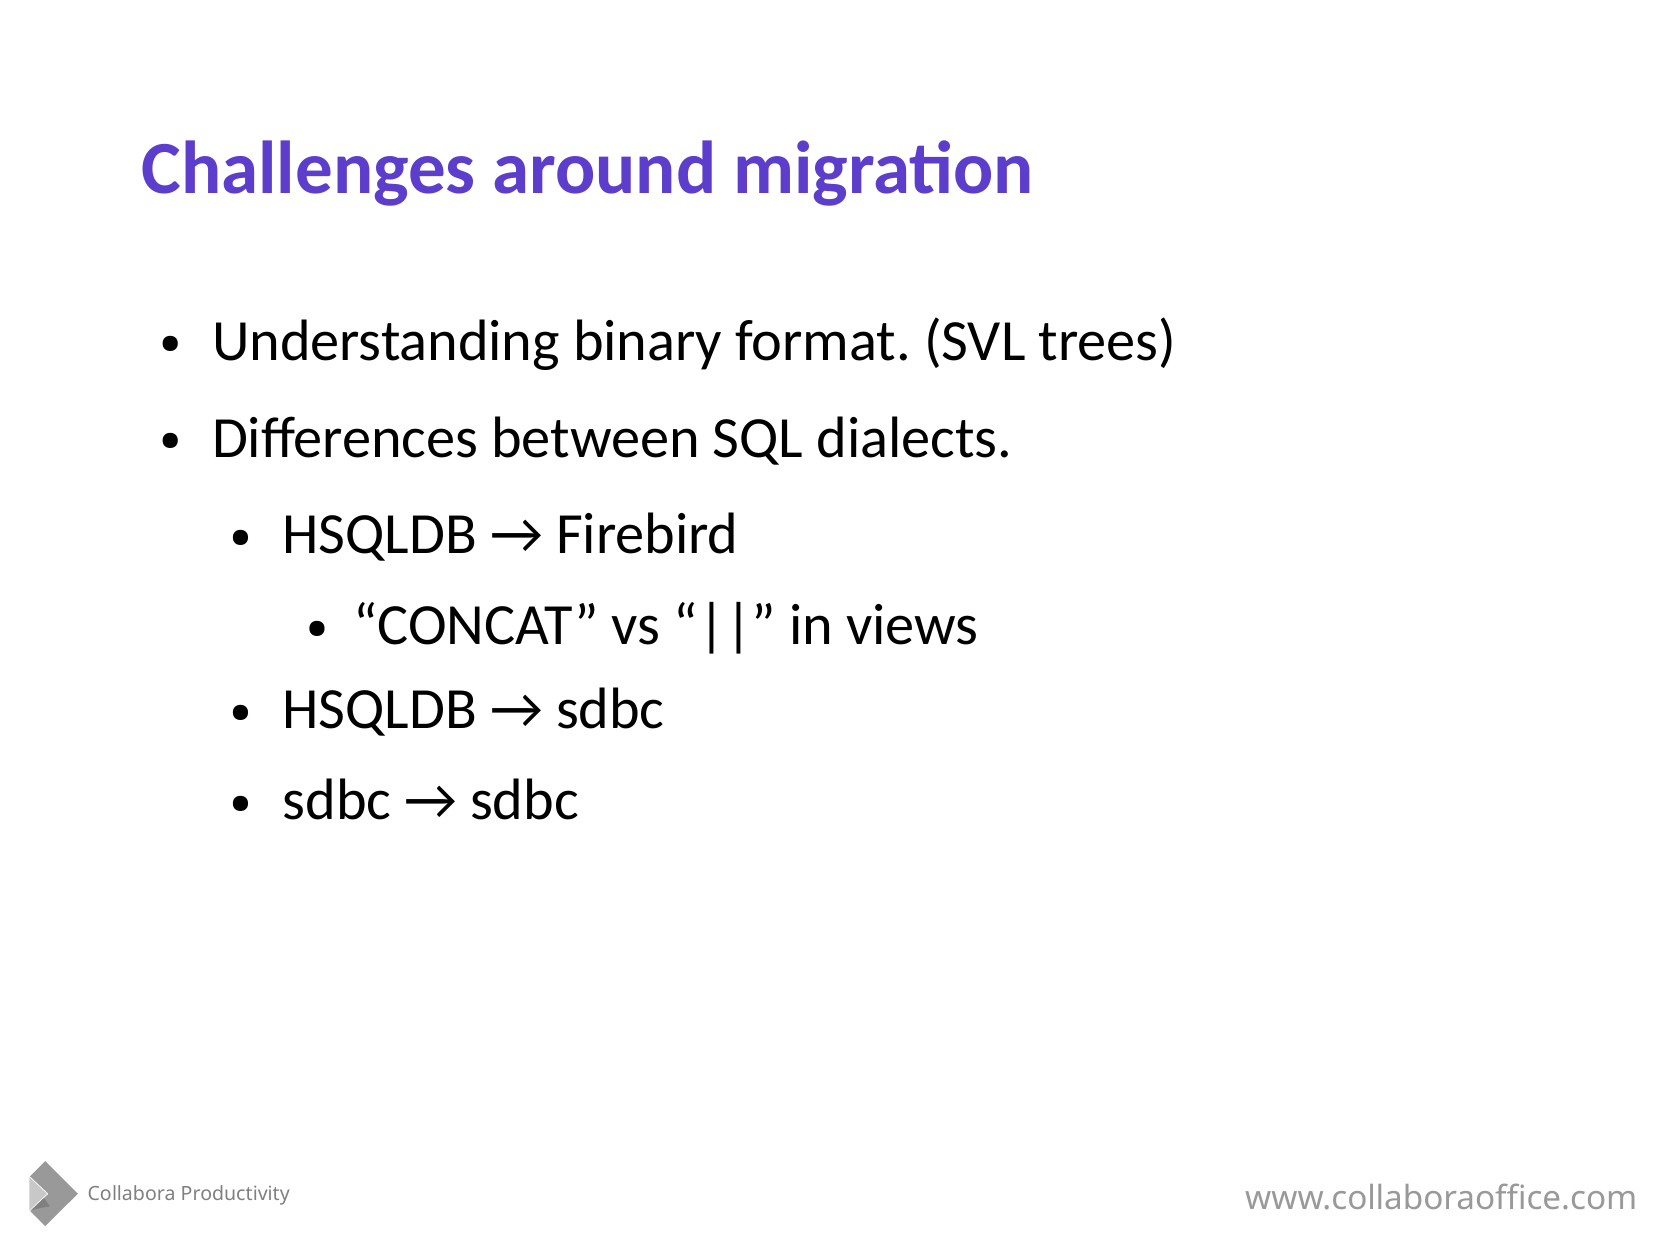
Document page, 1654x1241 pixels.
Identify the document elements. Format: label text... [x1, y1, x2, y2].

title Challenges around migration [141, 37, 1571, 213]
list Understanding binary format. (SVL trees) Differences between SQL dialects. HSQLDB → Firebird “CONCAT” vs “||” in views HSQLDB → sdbc sdbc → sdbc [141, 302, 1512, 1130]
